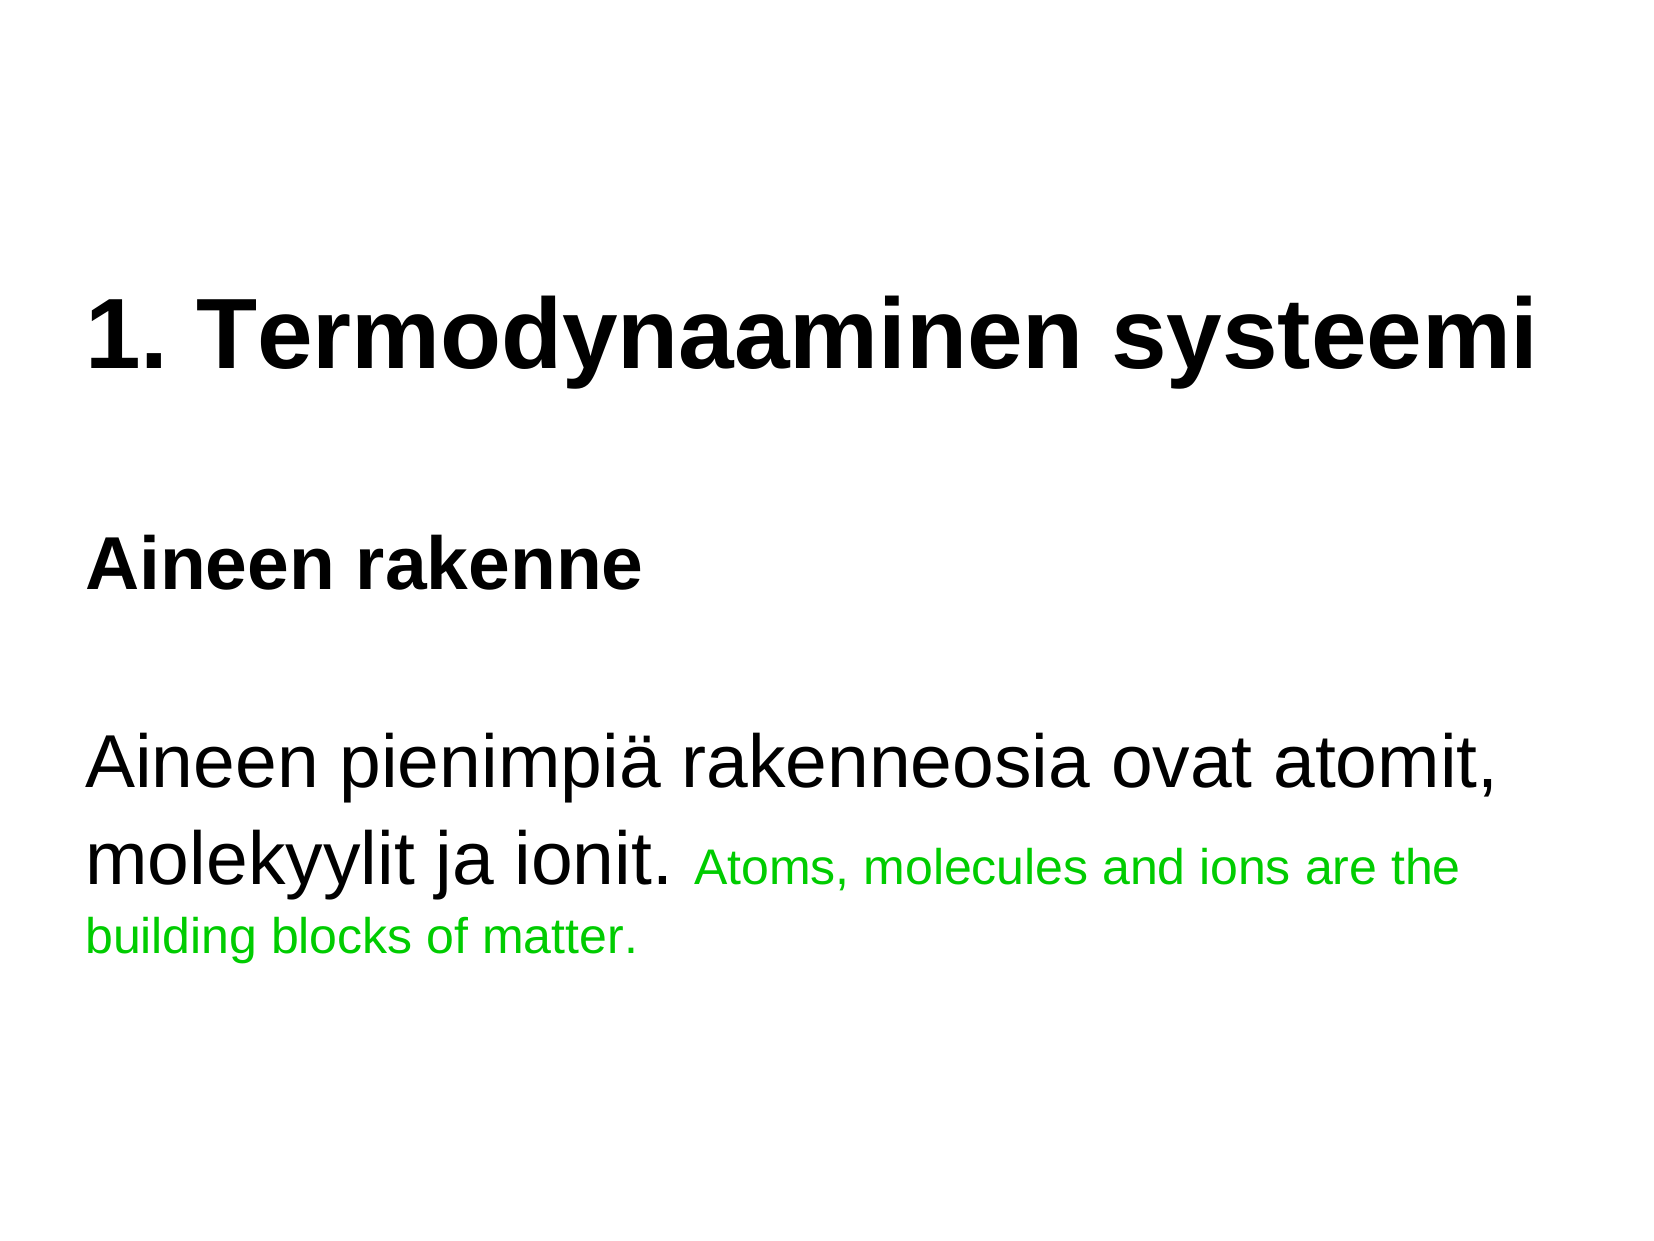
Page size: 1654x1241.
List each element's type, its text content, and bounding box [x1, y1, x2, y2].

text_box 1. Termodynaaminen systeemi Aineen rakenne Aineen pienimpiä rakenneosia ovat atomit, molekyylit ja ionit. Atoms, molecules and ions are the building blocks of matter. [70, 271, 1576, 695]
